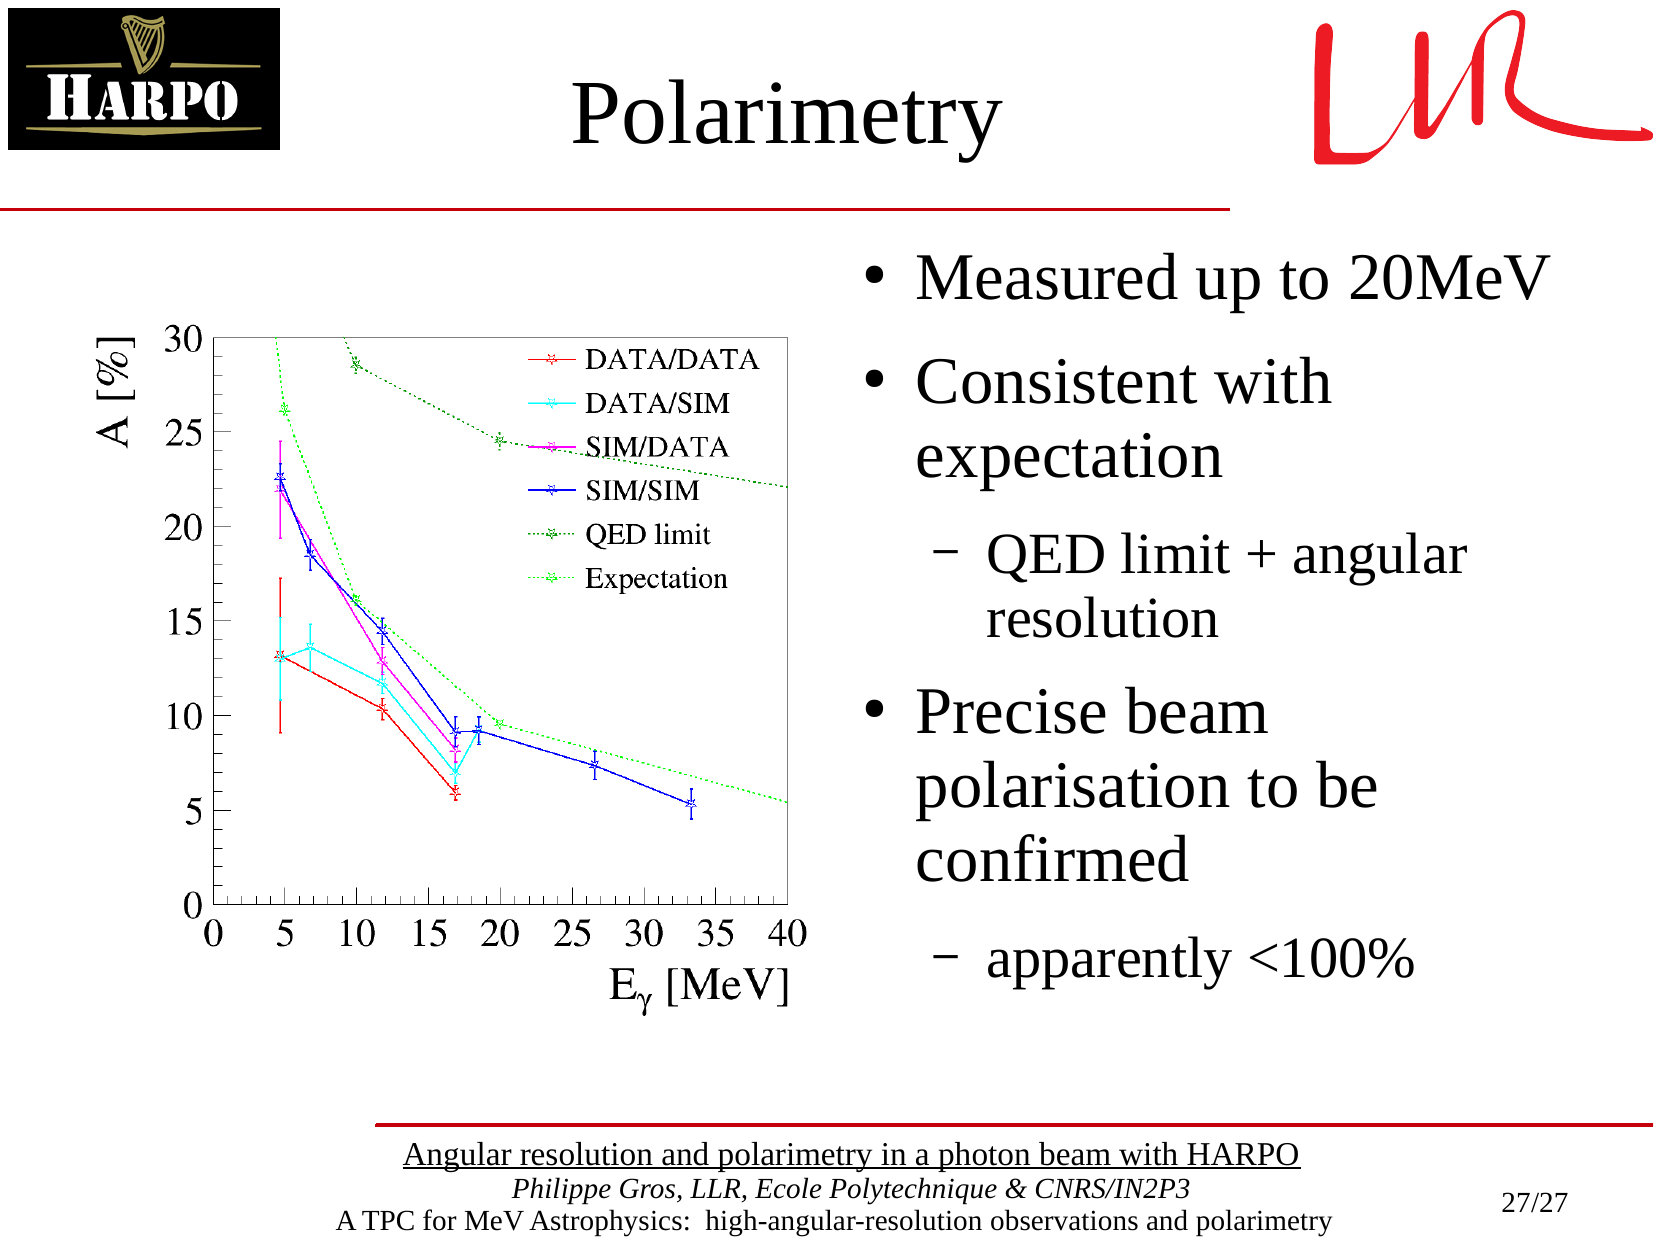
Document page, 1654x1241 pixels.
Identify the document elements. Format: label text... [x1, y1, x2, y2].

picture [1314, 10, 1653, 165]
title Polarimetry [284, 14, 1290, 210]
picture [8, 8, 280, 150]
picture [82, 316, 809, 1025]
list Measured up to 20MeV Consistent with expectation QED limit + angular resolution Precise beam polarisation to be confirmed apparently <100% [844, 239, 1571, 1102]
